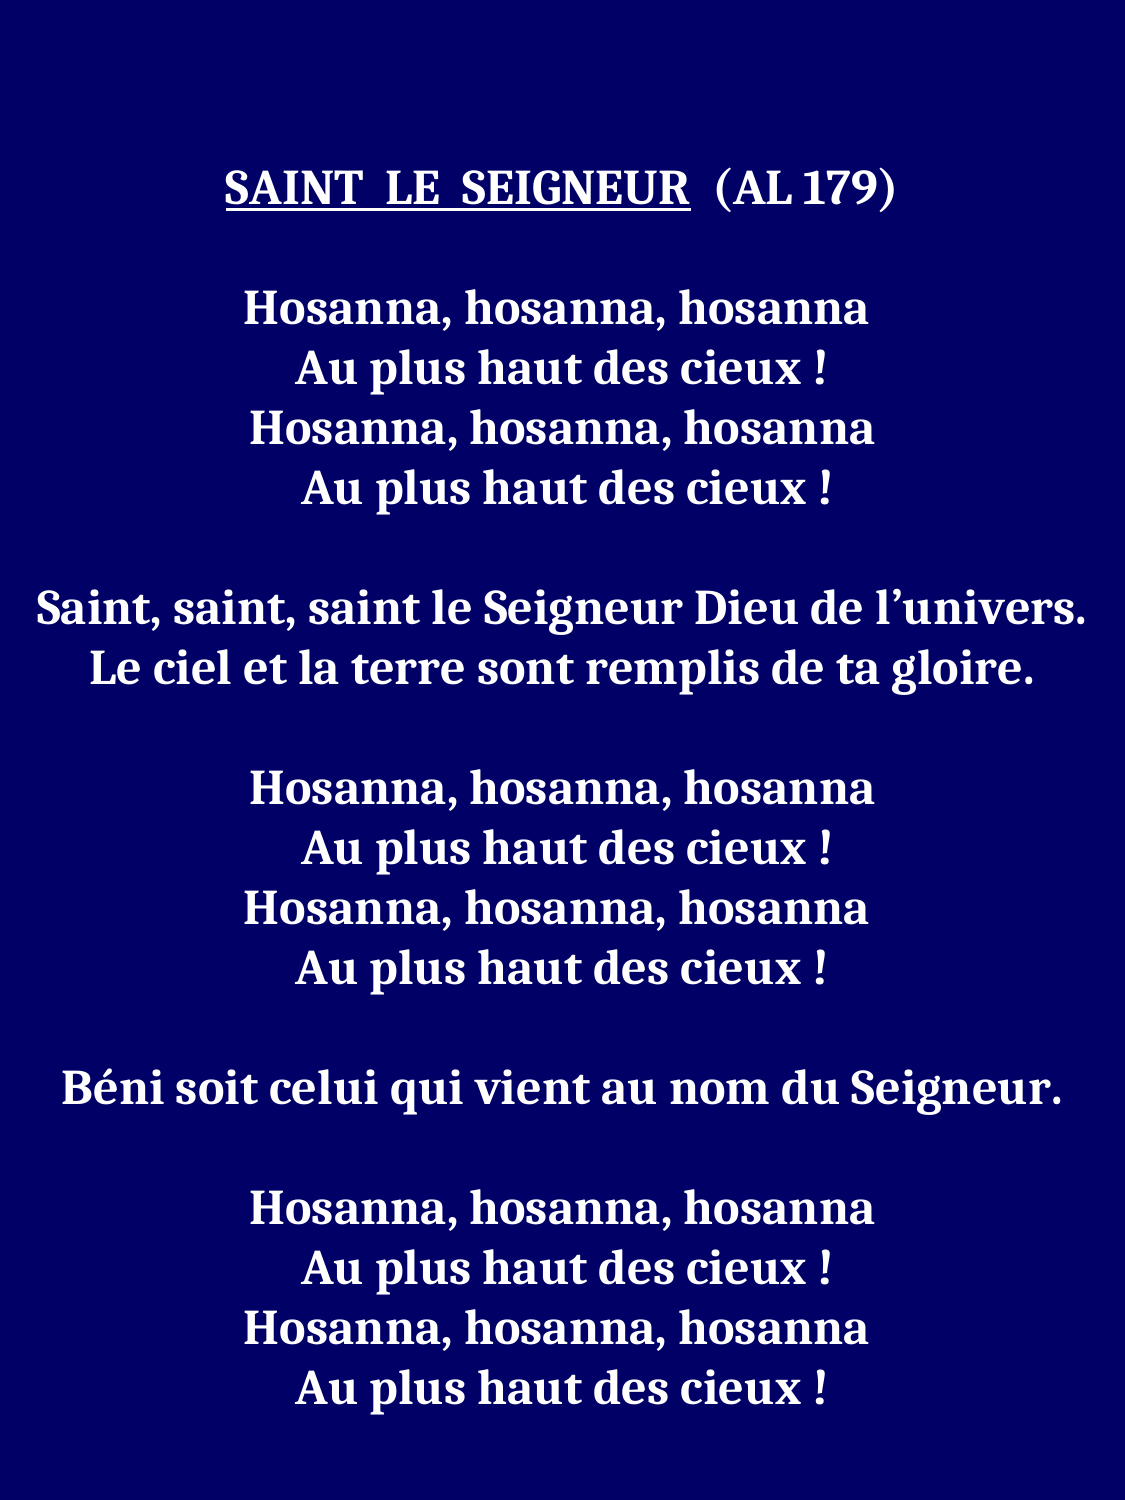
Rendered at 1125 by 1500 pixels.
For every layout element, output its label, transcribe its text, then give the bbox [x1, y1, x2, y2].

text_box SAINT LE SEIGNEUR (AL 179) Hosanna, hosanna, hosanna Au plus haut des cieux ! Hosanna, hosanna, hosanna Au plus haut des cieux ! Saint, saint, saint le Seigneur Dieu de l’univers. Le ciel et la terre sont remplis de ta gloire. Hosanna, hosanna, hosanna Au plus haut des cieux ! Hosanna, hosanna, hosanna Au plus haut des cieux ! Béni soit celui qui vient au nom du Seigneur. Hosanna, hosanna, hosanna Au plus haut des cieux ! Hosanna, hosanna, hosanna Au plus haut des cieux ! [0, 146, 1125, 1422]
